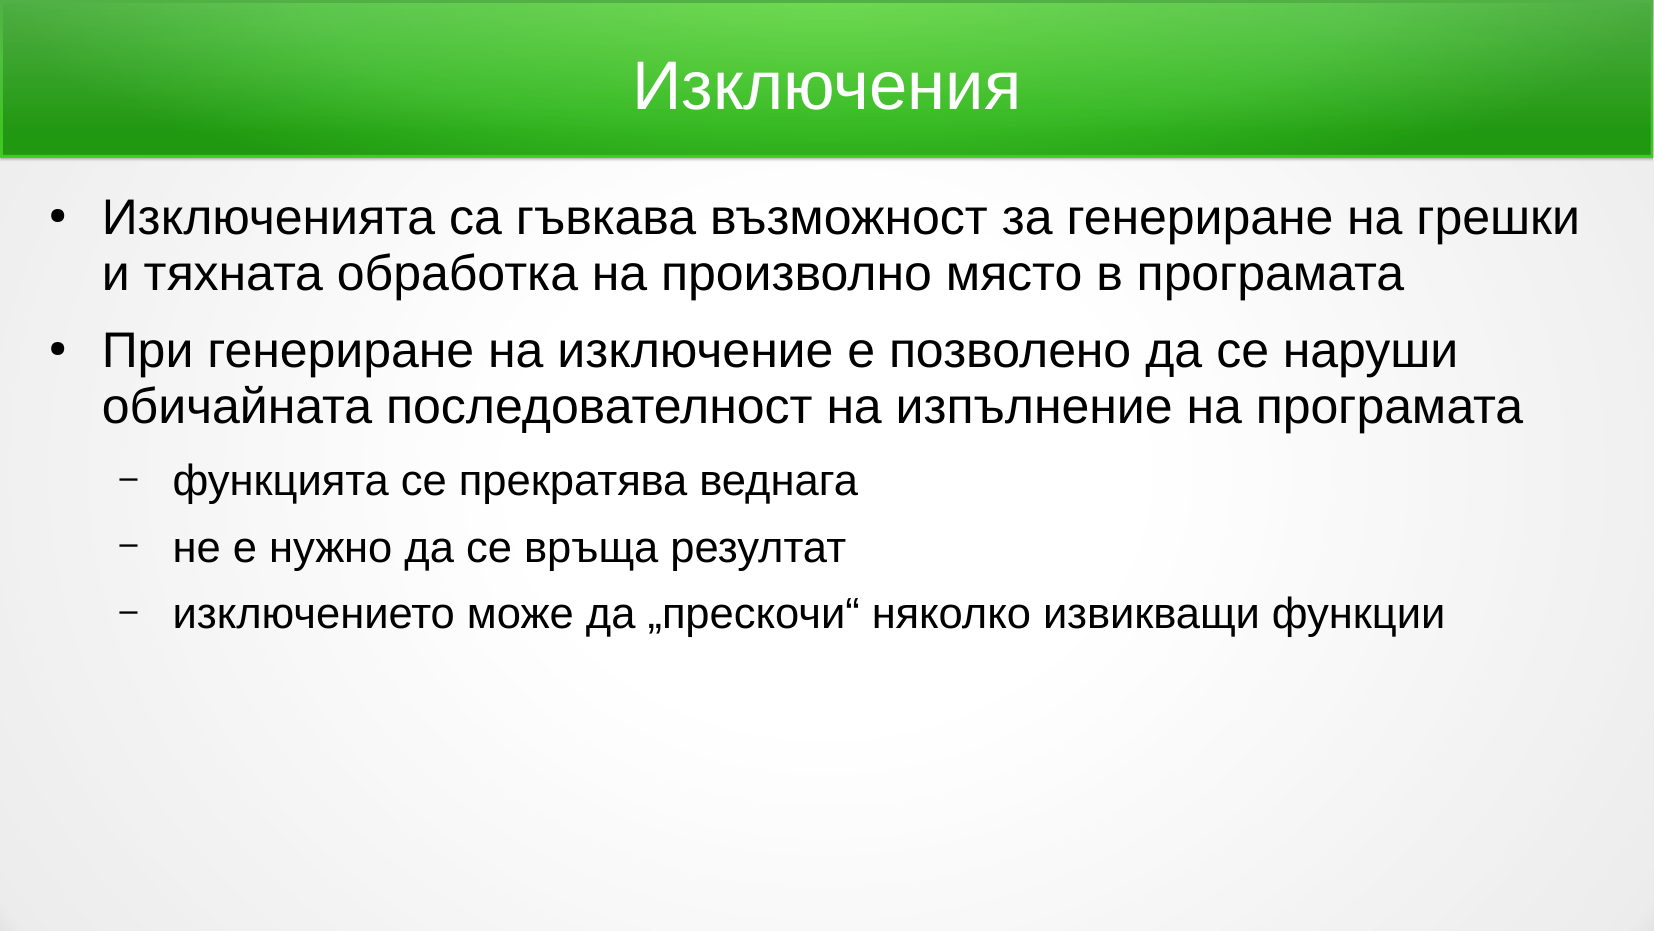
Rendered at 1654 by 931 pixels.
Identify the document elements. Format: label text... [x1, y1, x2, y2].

list Изключенията са гъвкава възможност за генериране на грешки и тяхната обработка на произволно място в програмата При генериране на изключение е позволено да се наруши обичайната последователност на изпълнение на програмата функцията се прекратява веднага не е нужно да се връща резултат изключението може да „прескочи“ няколко извикващи функции [31, 188, 1619, 910]
title Изключения [82, 37, 1571, 135]
